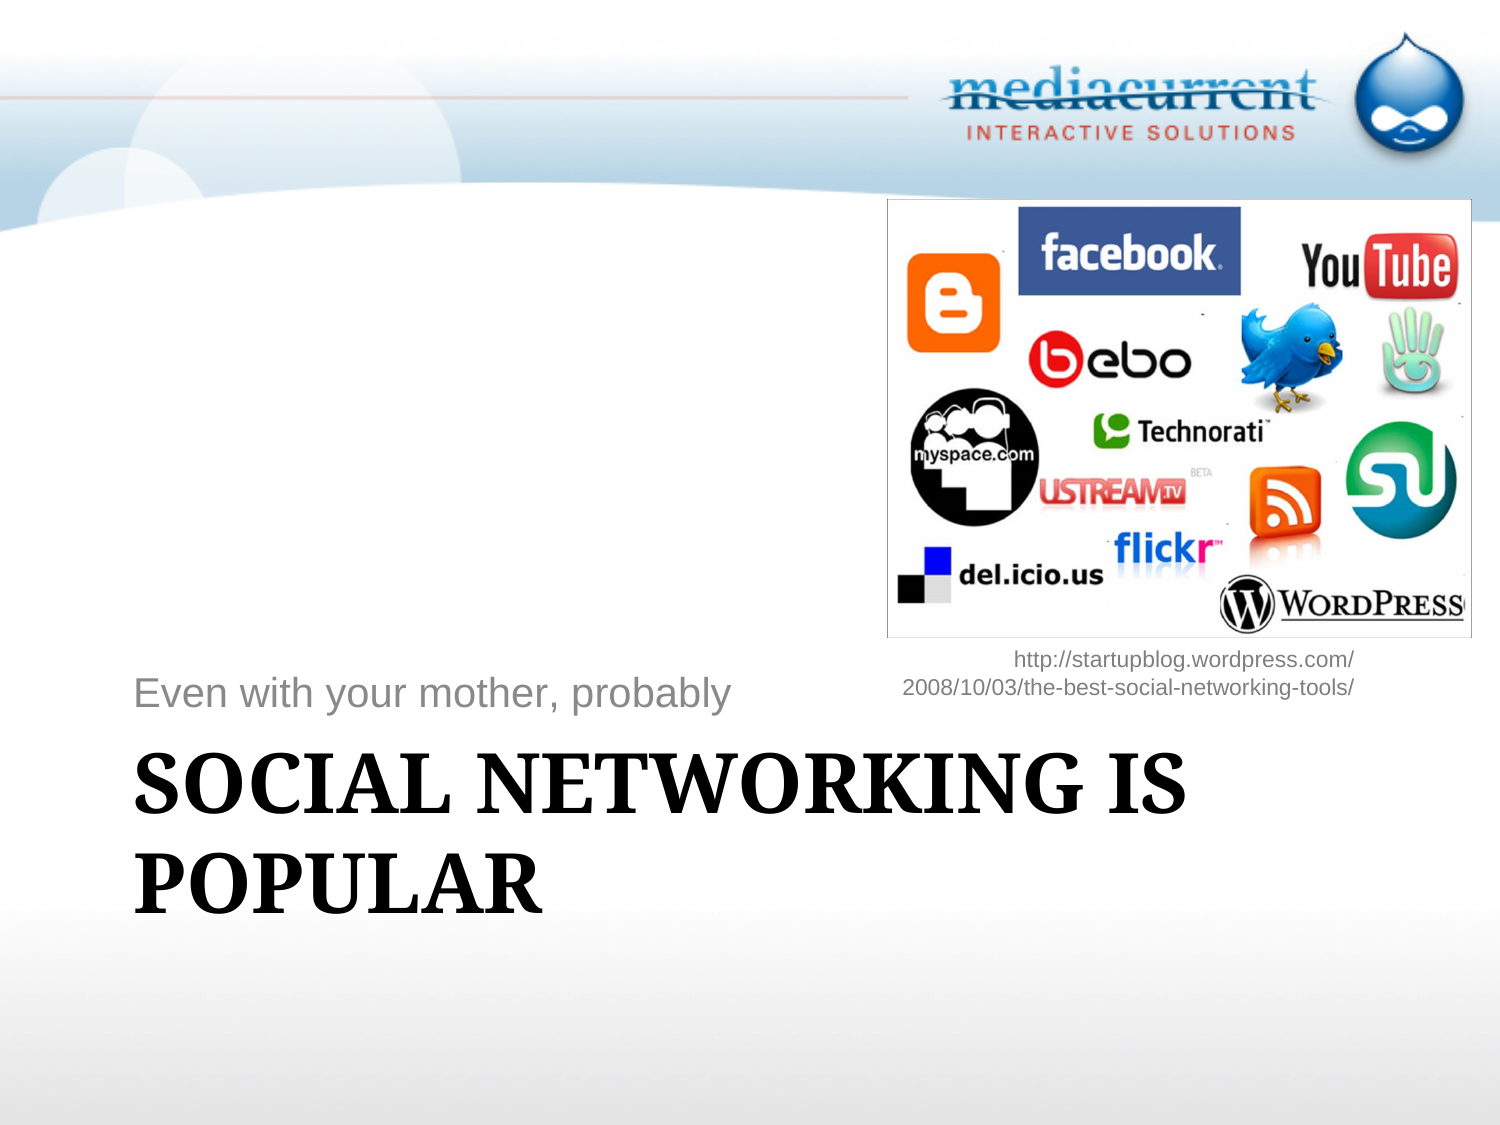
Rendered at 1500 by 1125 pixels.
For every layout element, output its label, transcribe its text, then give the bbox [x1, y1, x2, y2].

text_box http://startupblog.wordpress.com/ 2008/10/03/the-best-social-networking-tools/ [887, 637, 1463, 707]
title Social networking is popular [118, 723, 1394, 947]
list Even with your mother, probably [118, 476, 1394, 723]
picture [887, 200, 1472, 638]
